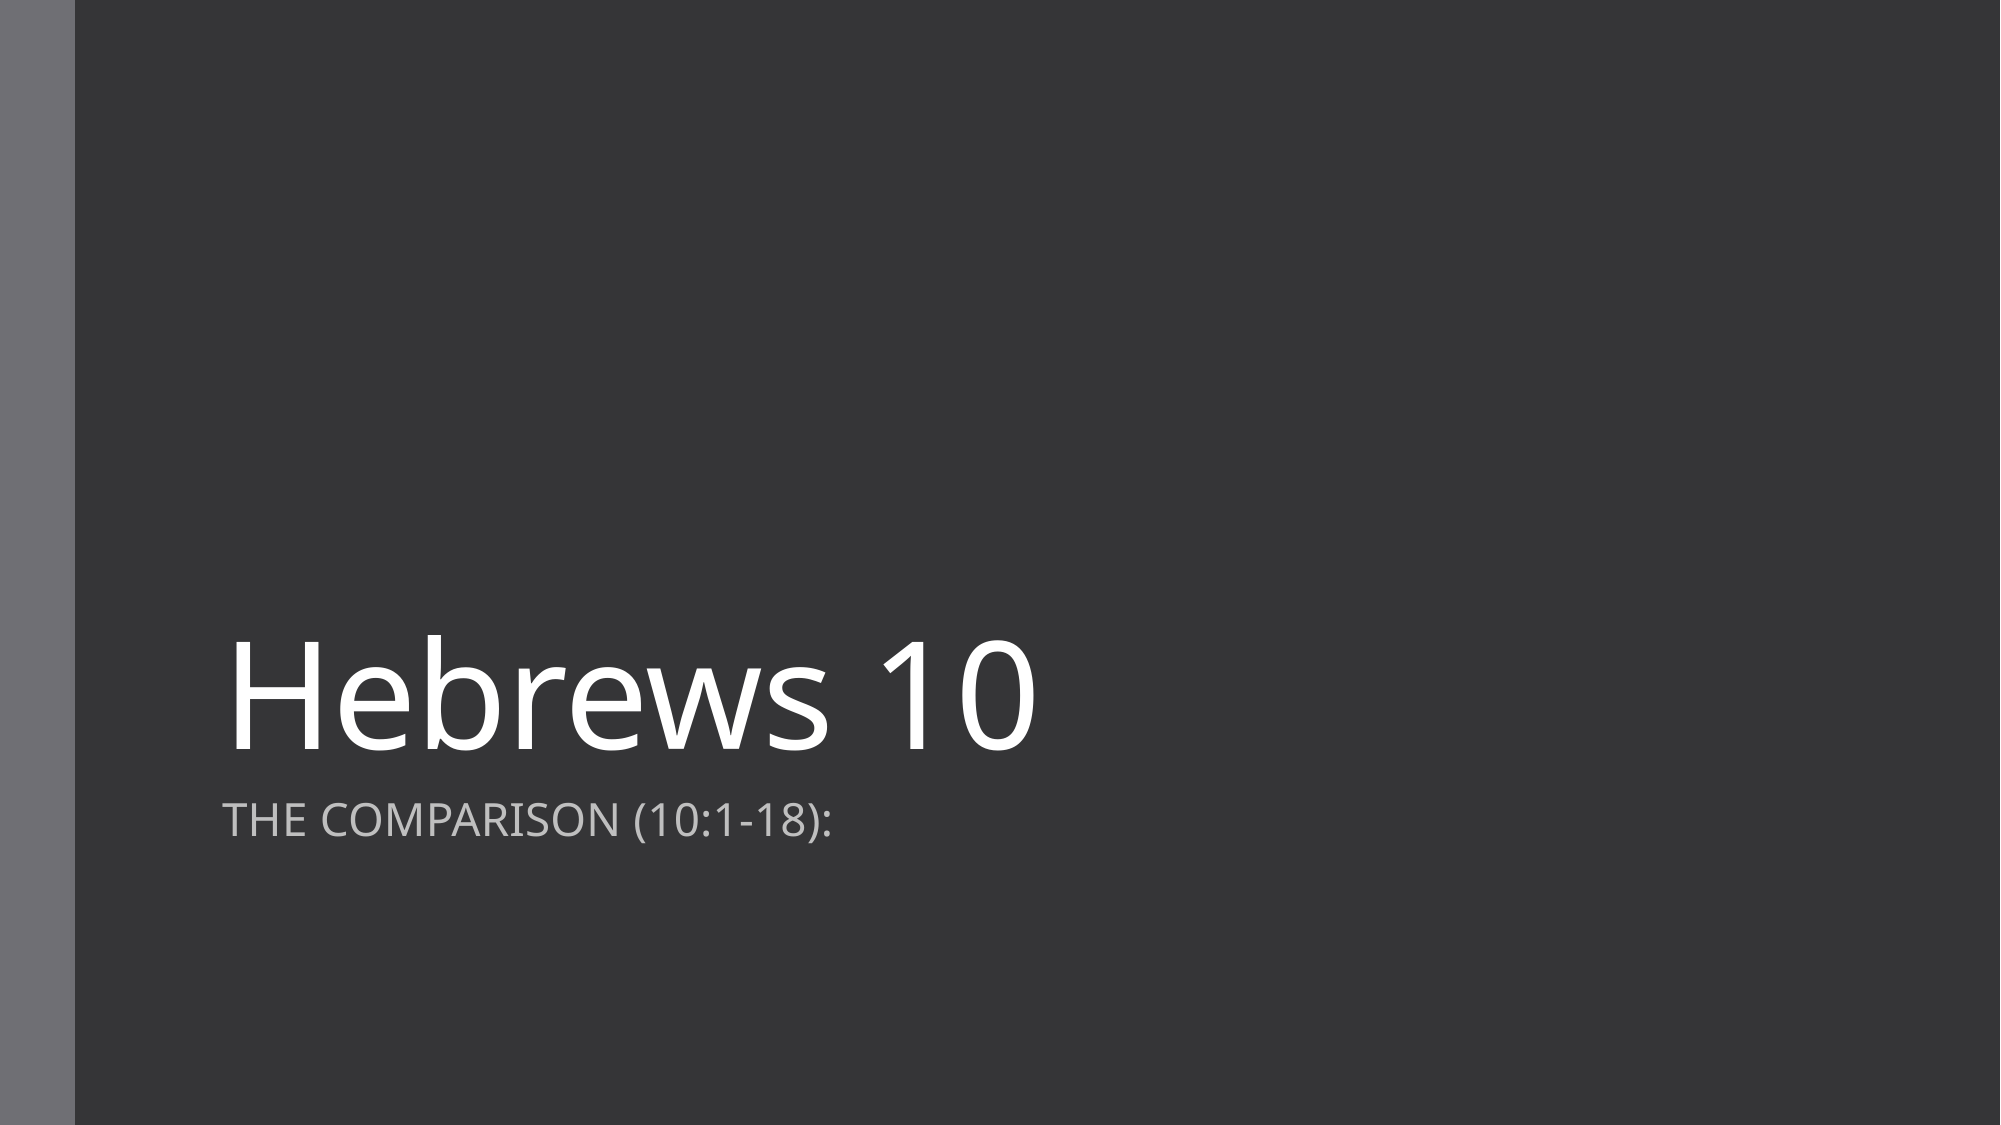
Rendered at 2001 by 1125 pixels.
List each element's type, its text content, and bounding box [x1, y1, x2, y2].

title Hebrews 10 [206, 124, 1752, 787]
subtitle THE COMPARISON (10:1-18): [206, 787, 1752, 1066]
